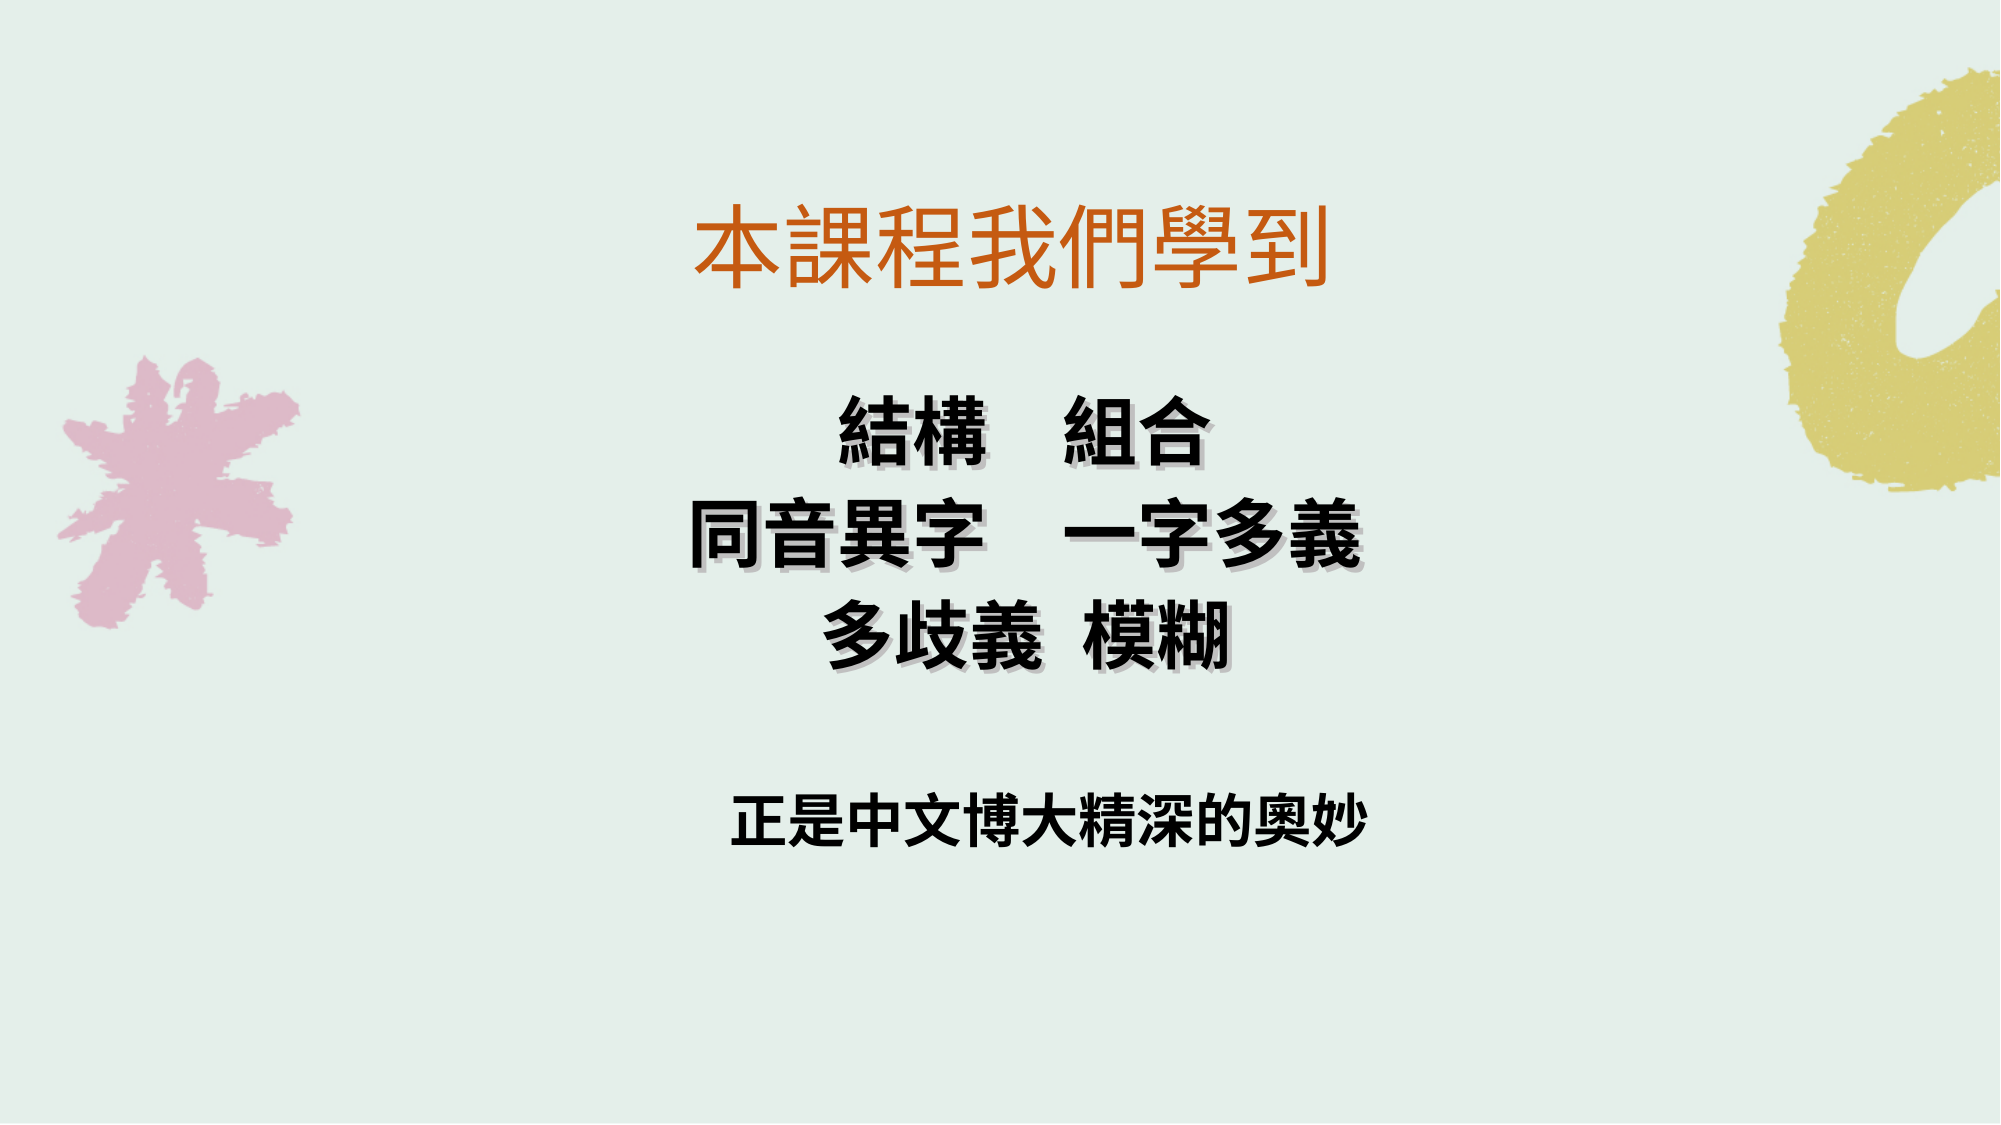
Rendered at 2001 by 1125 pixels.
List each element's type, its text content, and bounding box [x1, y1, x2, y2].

title 本課程我們學到 [519, 143, 1506, 361]
text_box 正是中文博大精深的奧妙 [714, 777, 1385, 862]
picture [0, 0, 2000, 1125]
text_box 結構 組合 同音異字 一字多義 多歧義 模糊 [276, 387, 1775, 704]
